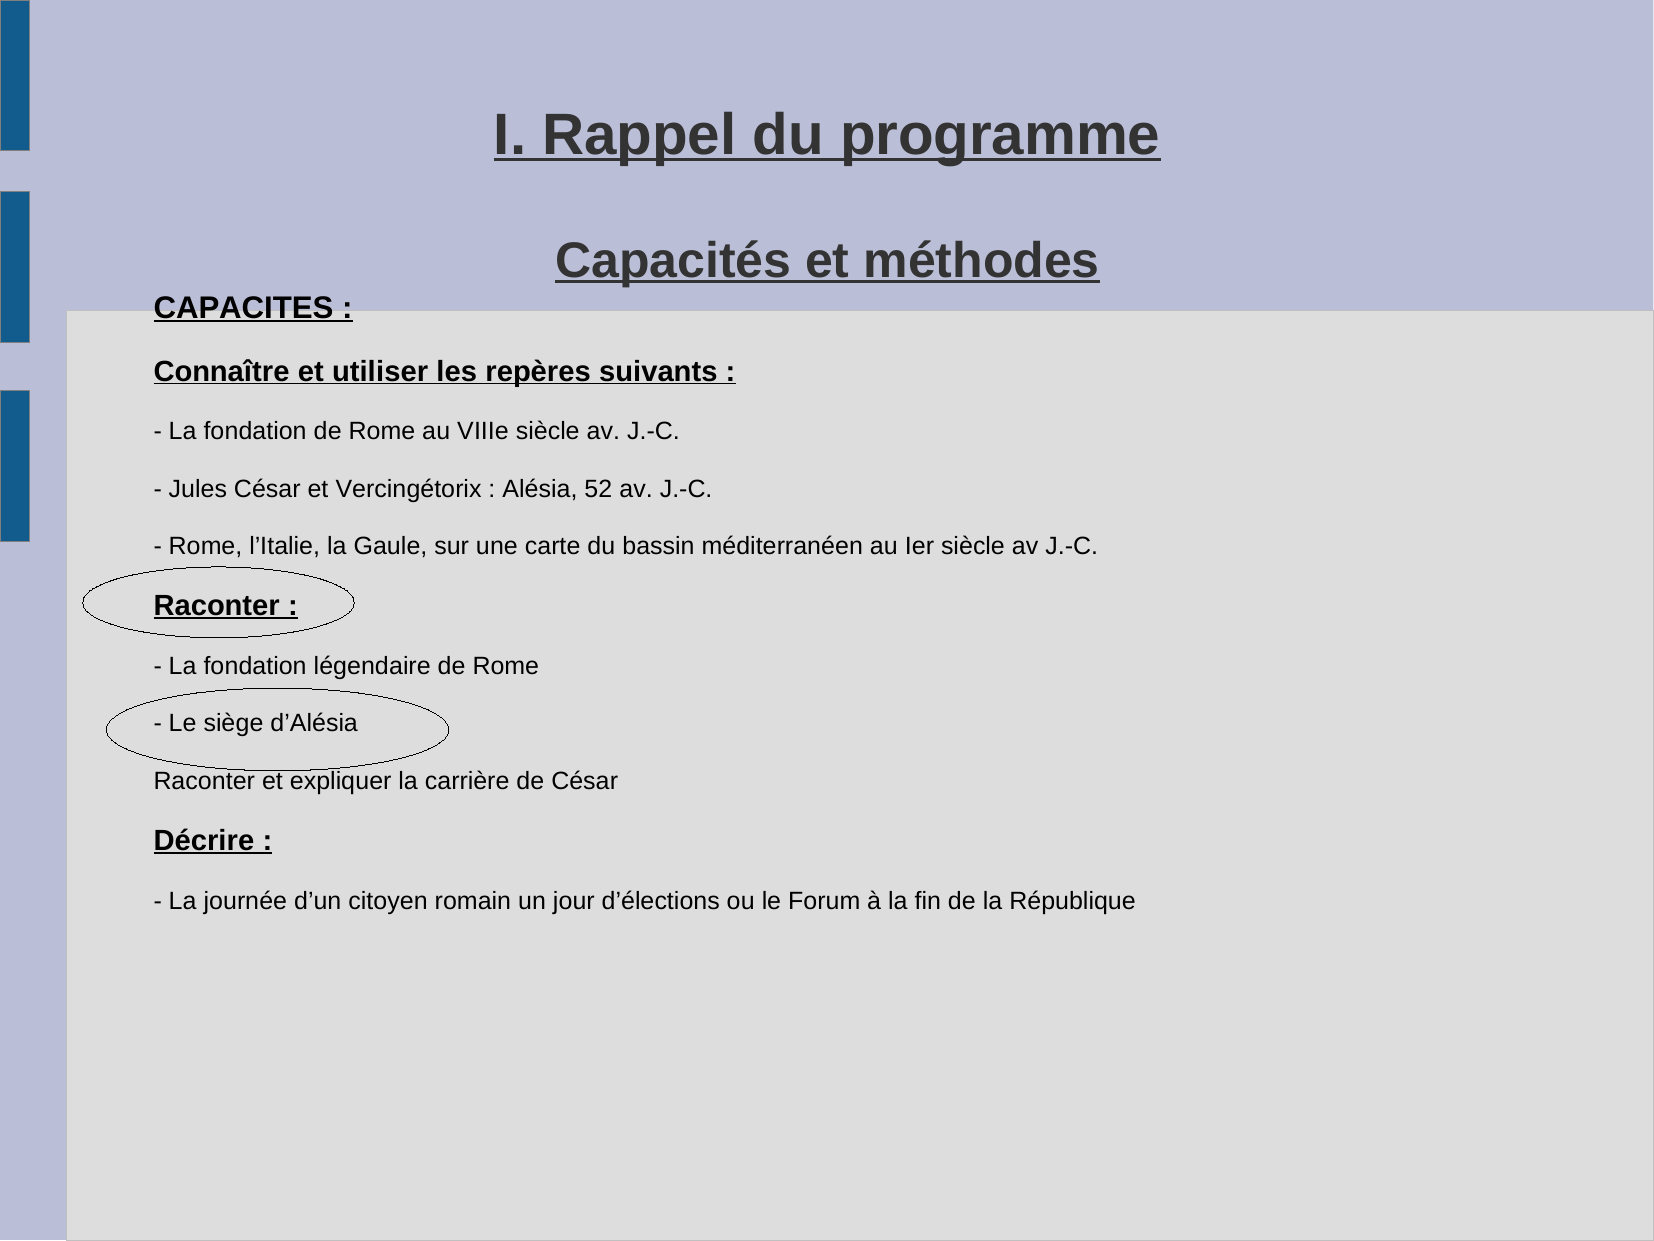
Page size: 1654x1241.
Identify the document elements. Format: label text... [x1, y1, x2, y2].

list CAPACITES : Connaître et utiliser les repères suivants : - La fondation de Rome au VIIIe siècle av. J.-C. - Jules César et Vercingétorix : Alésia, 52 av. J.-C. - Rome, l’Italie, la Gaule, sur une carte du bassin méditerranéen au Ier siècle av J.-C. Raconter : - La fondation légendaire de Rome - Le siège d’Alésia Raconter et expliquer la carrière de César Décrire : - La journée d’un citoyen romain un jour d’élections ou le Forum à la fin de la République [82, 290, 1571, 1109]
title I. Rappel du programme Capacités et méthodes [121, 91, 1534, 290]
